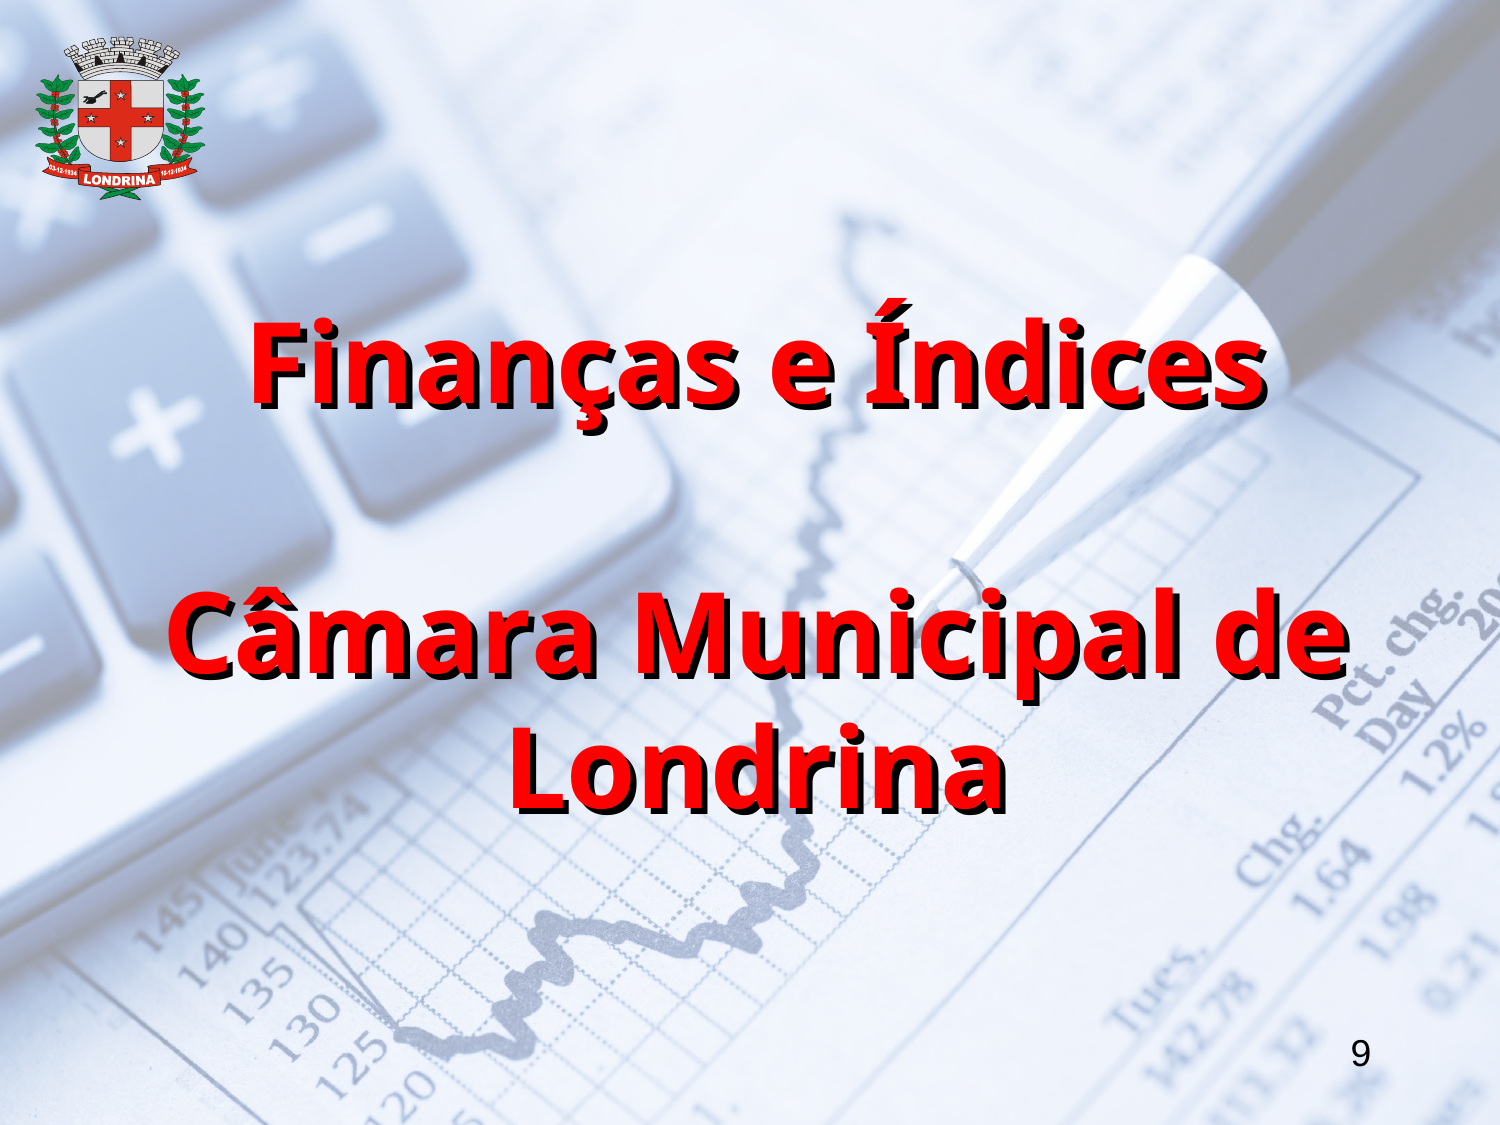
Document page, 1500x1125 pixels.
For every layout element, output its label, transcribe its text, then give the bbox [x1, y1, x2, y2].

picture [35, 36, 206, 201]
text_box <número> [1335, 1021, 1500, 1092]
text_box Finanças e Índices Câmara Municipal de Londrina [141, 283, 1371, 839]
